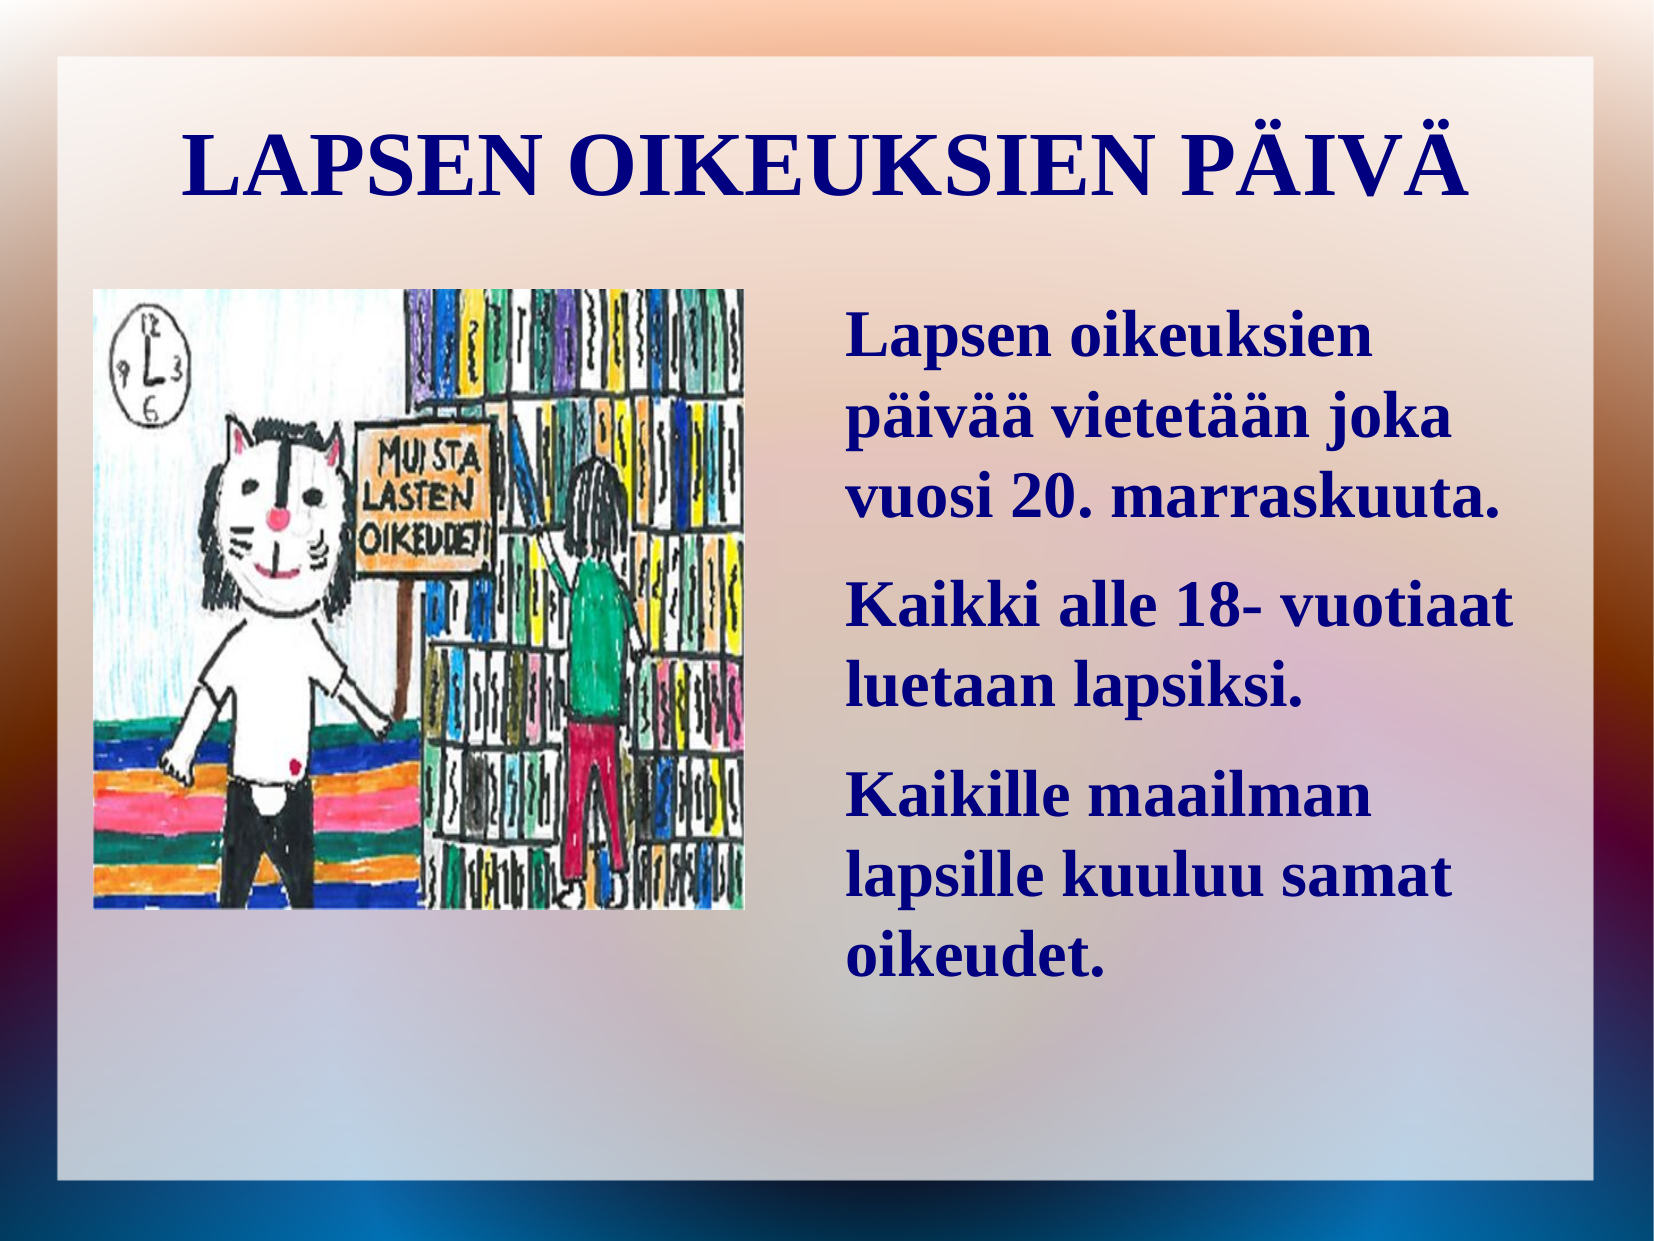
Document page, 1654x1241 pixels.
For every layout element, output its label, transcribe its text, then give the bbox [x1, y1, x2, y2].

picture [93, 289, 745, 910]
list Lapsen oikeuksien päivää vietetään joka vuosi 20. marraskuuta. Kaikki alle 18- vuotiaat luetaan lapsiksi. Kaikille maailman lapsille kuuluu samat oikeudet. [845, 290, 1572, 1109]
list Title [82, 290, 809, 1109]
title LAPSEN OIKEUKSIEN PÄIVÄ [82, 55, 1571, 263]
